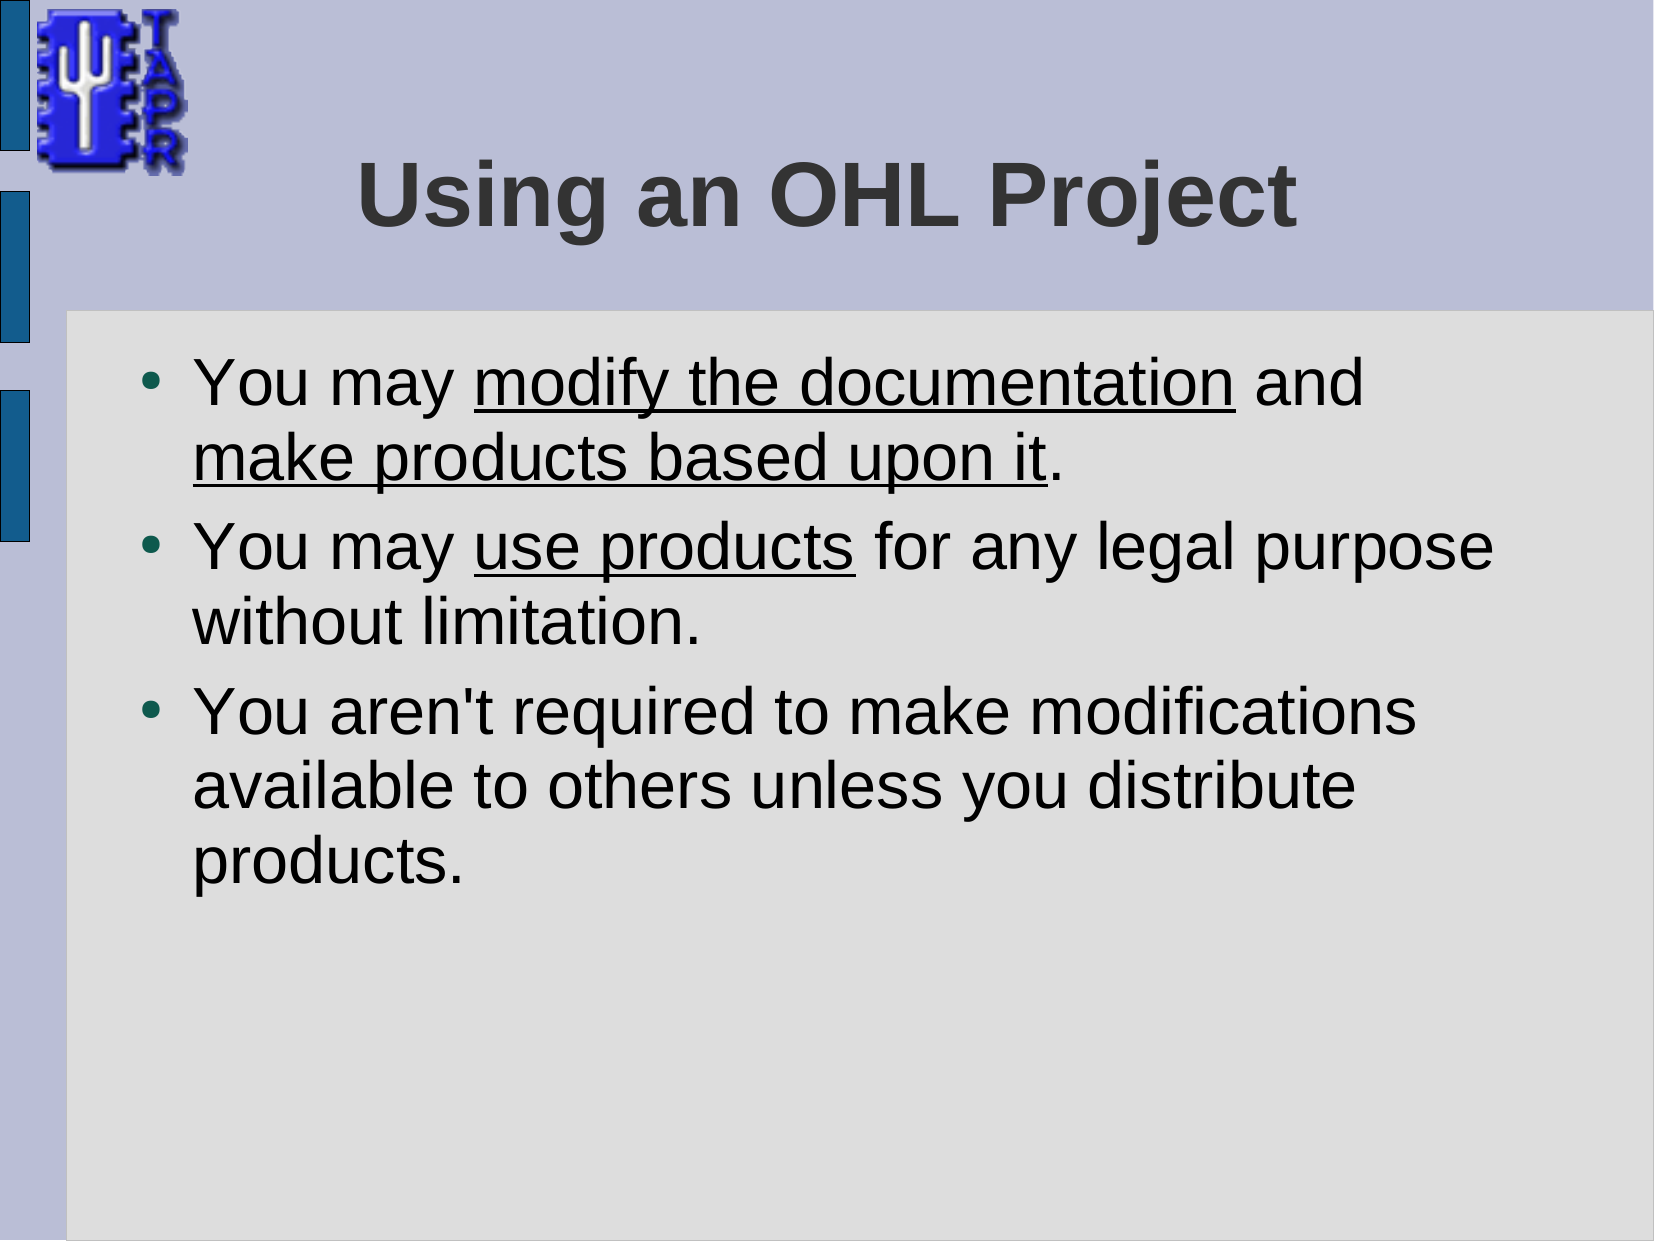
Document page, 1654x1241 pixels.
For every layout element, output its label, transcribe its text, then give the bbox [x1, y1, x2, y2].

picture [37, 9, 188, 176]
title Using an OHL Project [121, 91, 1534, 299]
list You may modify the documentation and make products based upon it. You may use products for any legal purpose without limitation. You aren't required to make modifications available to others unless you distribute products. [121, 344, 1534, 1127]
